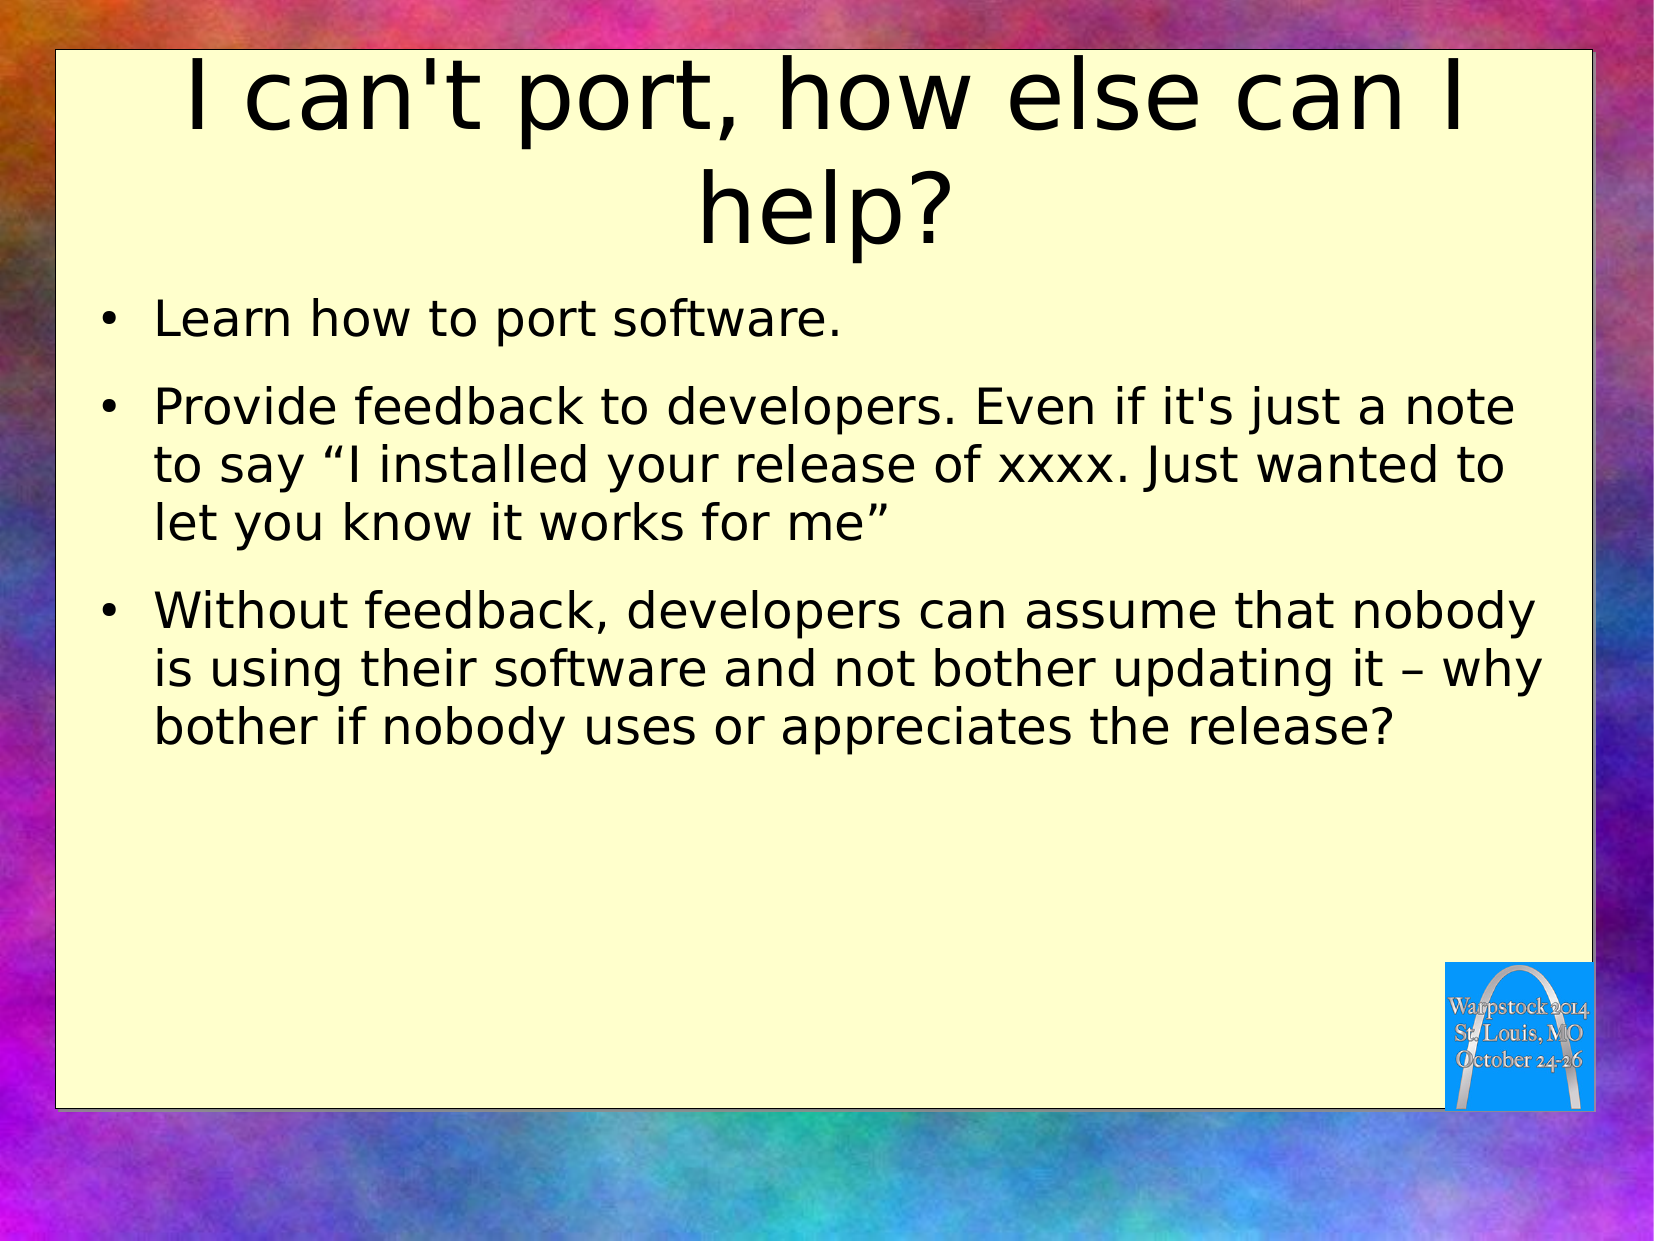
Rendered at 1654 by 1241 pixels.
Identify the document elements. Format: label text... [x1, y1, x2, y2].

title I can't port, how else can I help? [82, 39, 1571, 267]
picture [0, 0, 1654, 1241]
list Learn how to port software. Provide feedback to developers. Even if it's just a note to say “I installed your release of xxxx. Just wanted to let you know it works for me” Without feedback, developers can assume that nobody is using their software and not bother updating it – why bother if nobody uses or appreciates the release? [82, 290, 1571, 1010]
